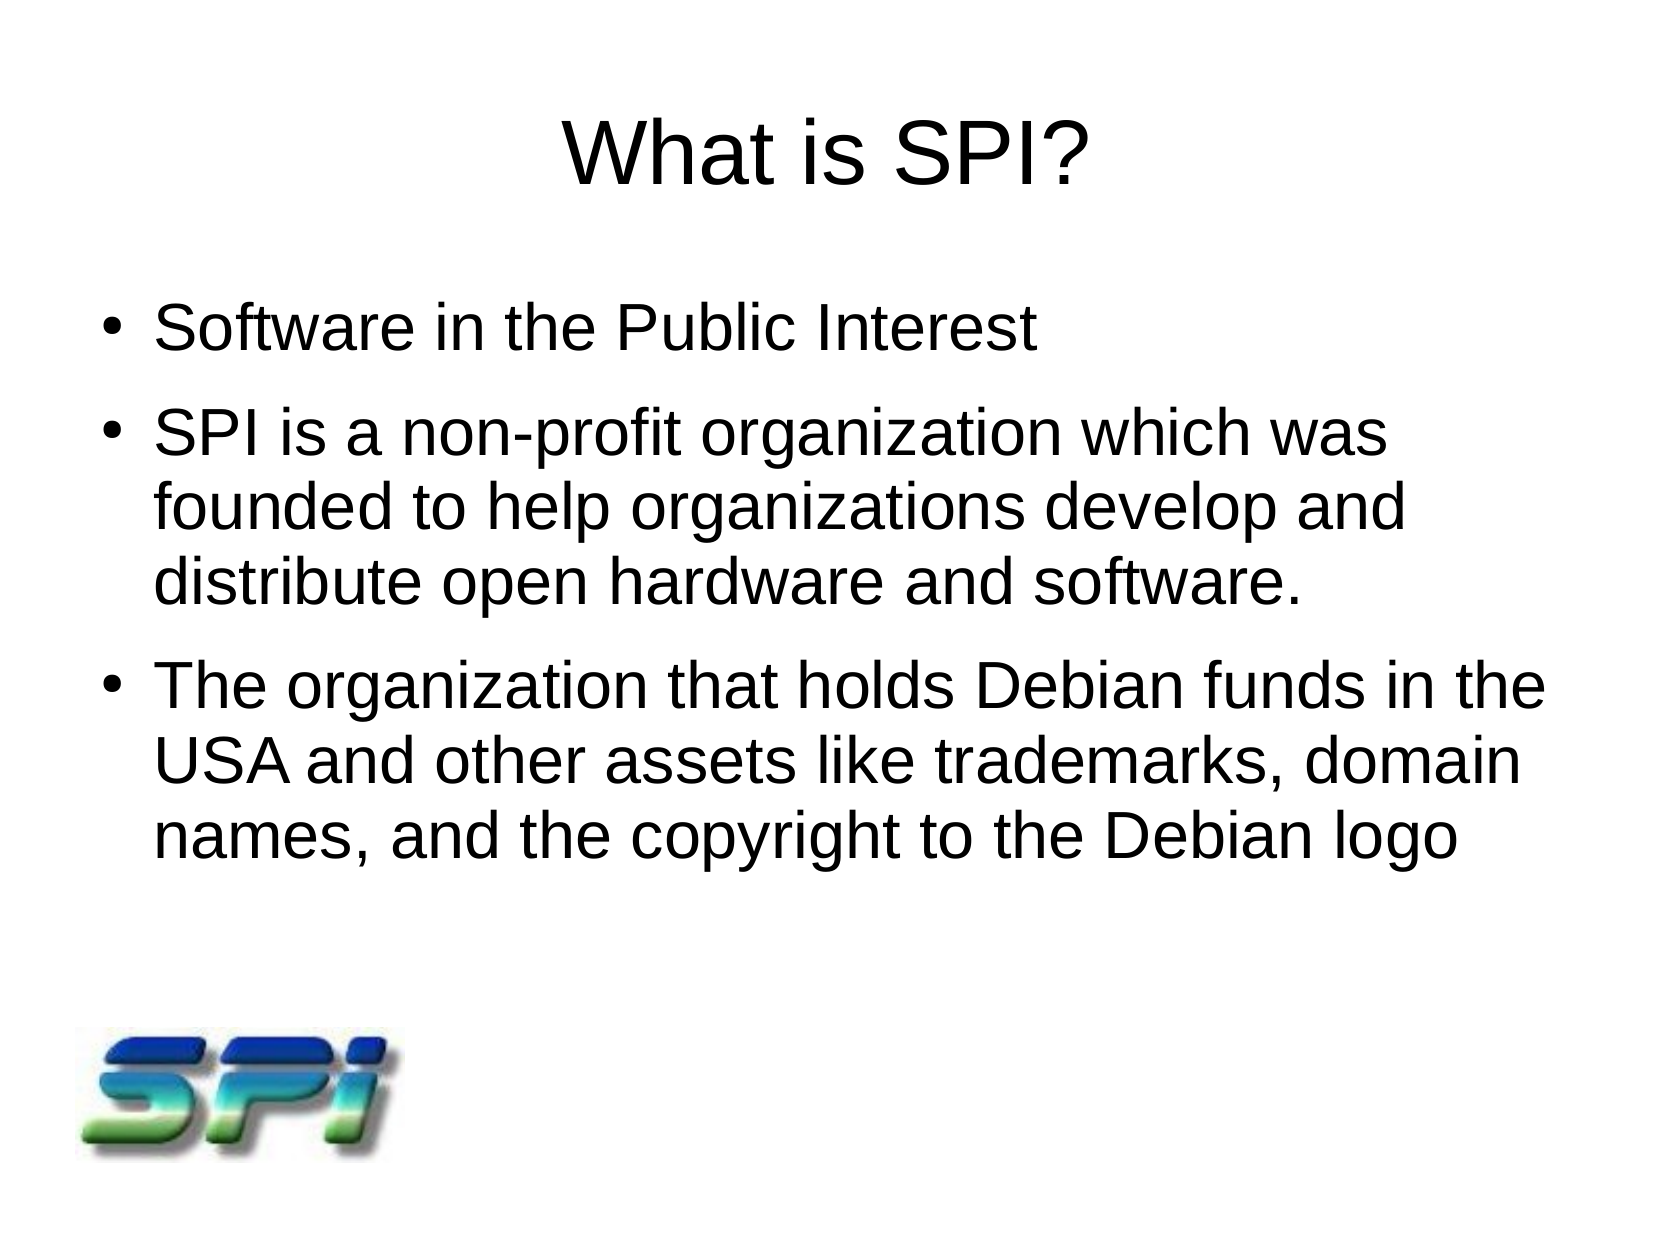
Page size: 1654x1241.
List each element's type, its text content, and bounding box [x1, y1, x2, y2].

list Software in the Public Interest SPI is a non-profit organization which was founded to help organizations develop and distribute open hardware and software. The organization that holds Debian funds in the USA and other assets like trademarks, domain names, and the copyright to the Debian logo [82, 290, 1571, 1094]
picture [75, 1027, 405, 1163]
title What is SPI? [82, 56, 1571, 250]
